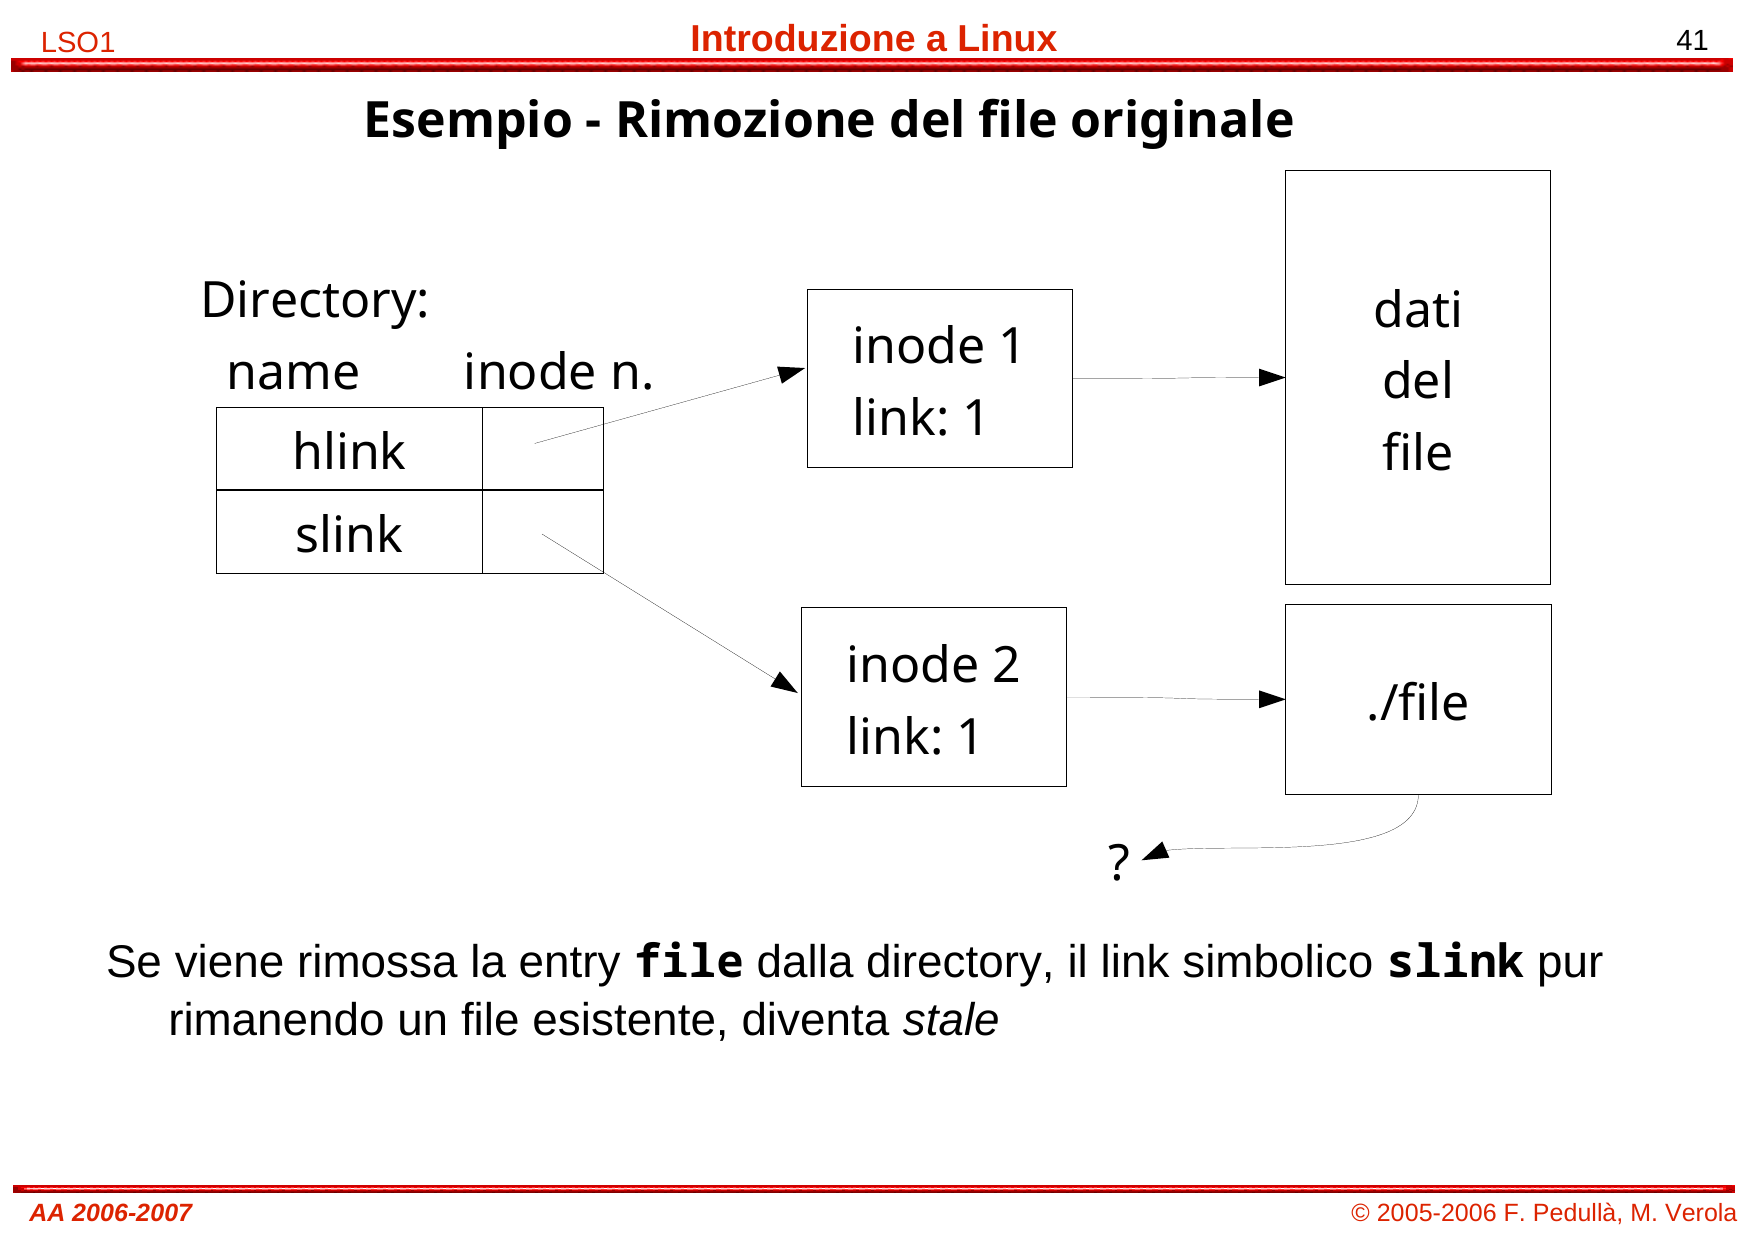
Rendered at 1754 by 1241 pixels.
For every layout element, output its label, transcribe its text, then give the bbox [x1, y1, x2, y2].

text_box Directory: name inode n. [634, 394, 716, 417]
text_box Directory: name inode n. [200, 261, 716, 417]
title Esempio - Rimozione del file originale [363, 77, 1390, 163]
text_box ? [1076, 823, 1163, 900]
text_box slink [216, 489, 482, 574]
text_box inode 1 link: 1 [807, 289, 1073, 468]
text_box hlink [216, 417, 482, 489]
text_box inode 2 link: 1 [801, 607, 1067, 787]
list Se viene rimossa la entry file dalla directory, il link simbolico slink pur rimanendo un file esistente, diventa stale [106, 928, 1660, 1111]
picture [11, 58, 1733, 72]
picture [13, 1185, 1735, 1193]
text_box dati del file [1285, 170, 1551, 585]
text_box ./file [1285, 604, 1552, 795]
